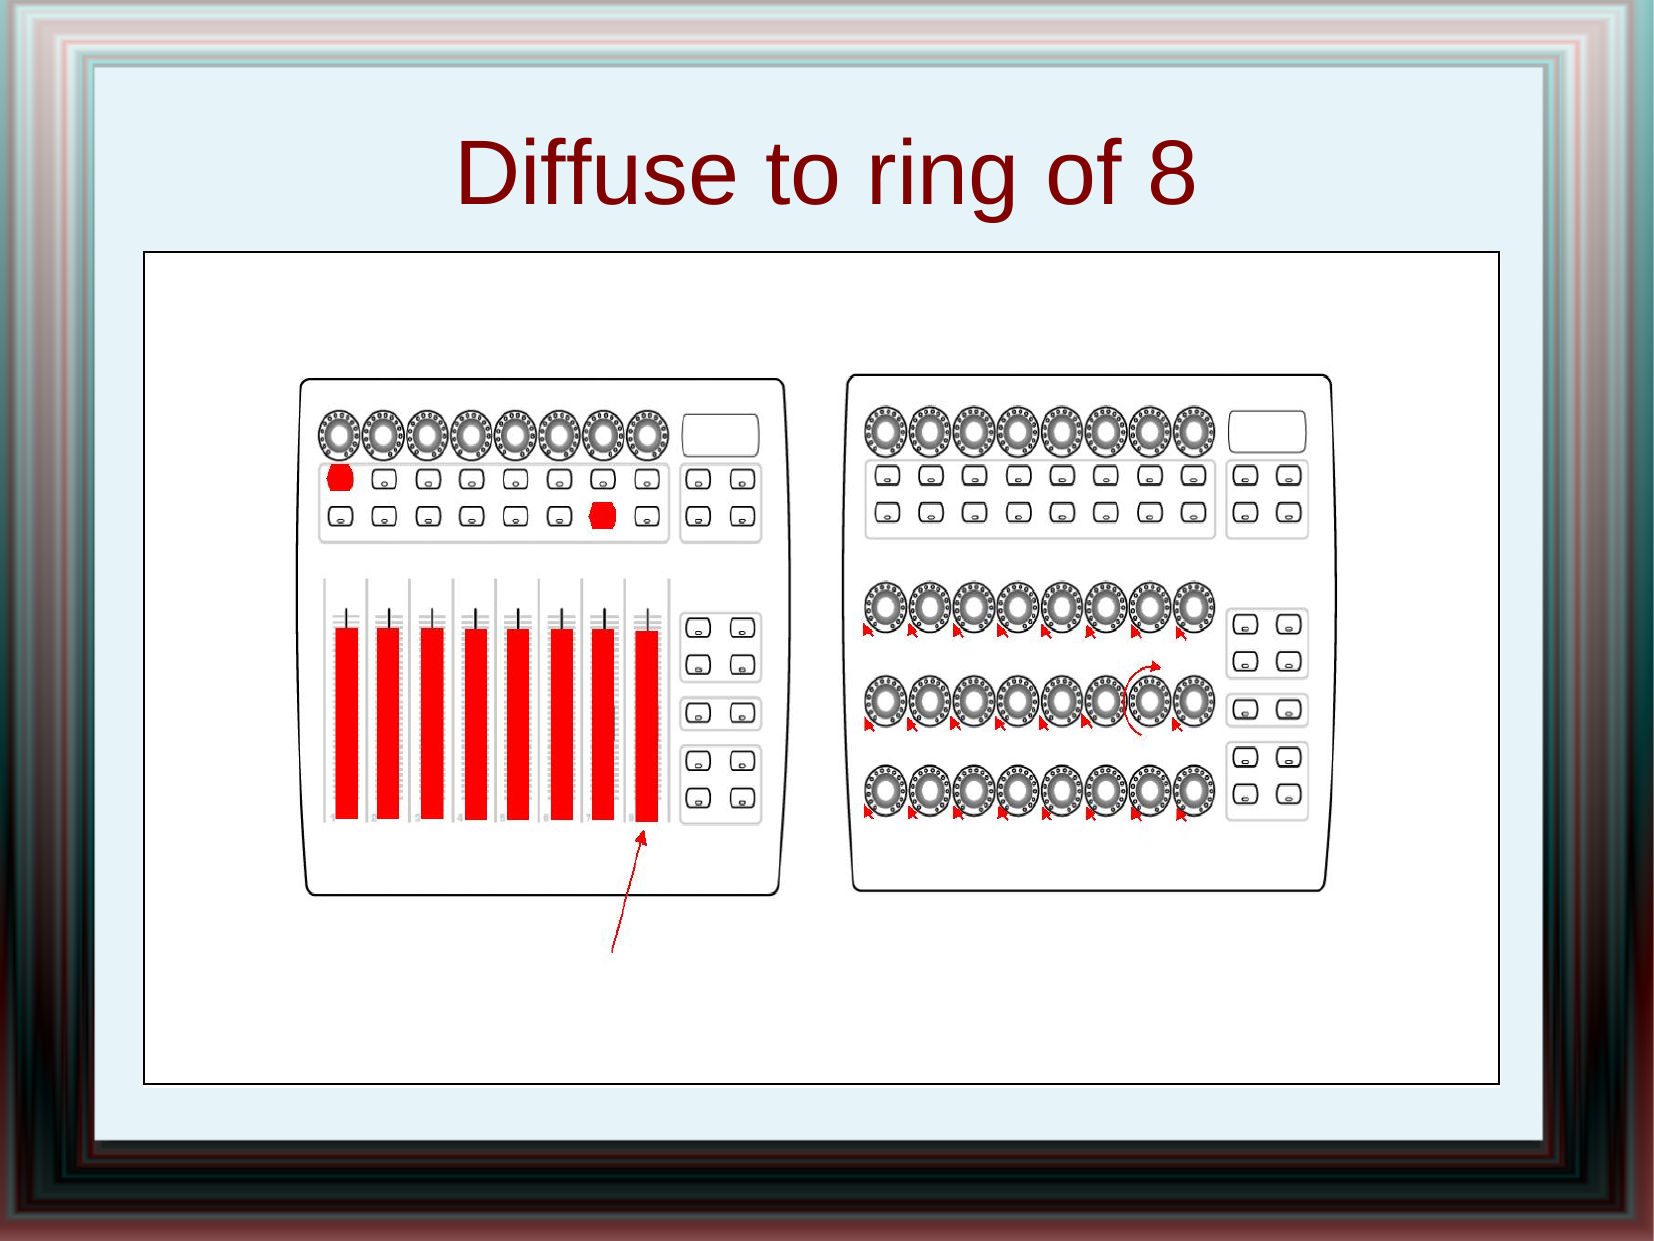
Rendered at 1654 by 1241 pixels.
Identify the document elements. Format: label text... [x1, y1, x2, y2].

title Diffuse to ring of 8 [118, 95, 1536, 250]
picture [0, 0, 1654, 1241]
